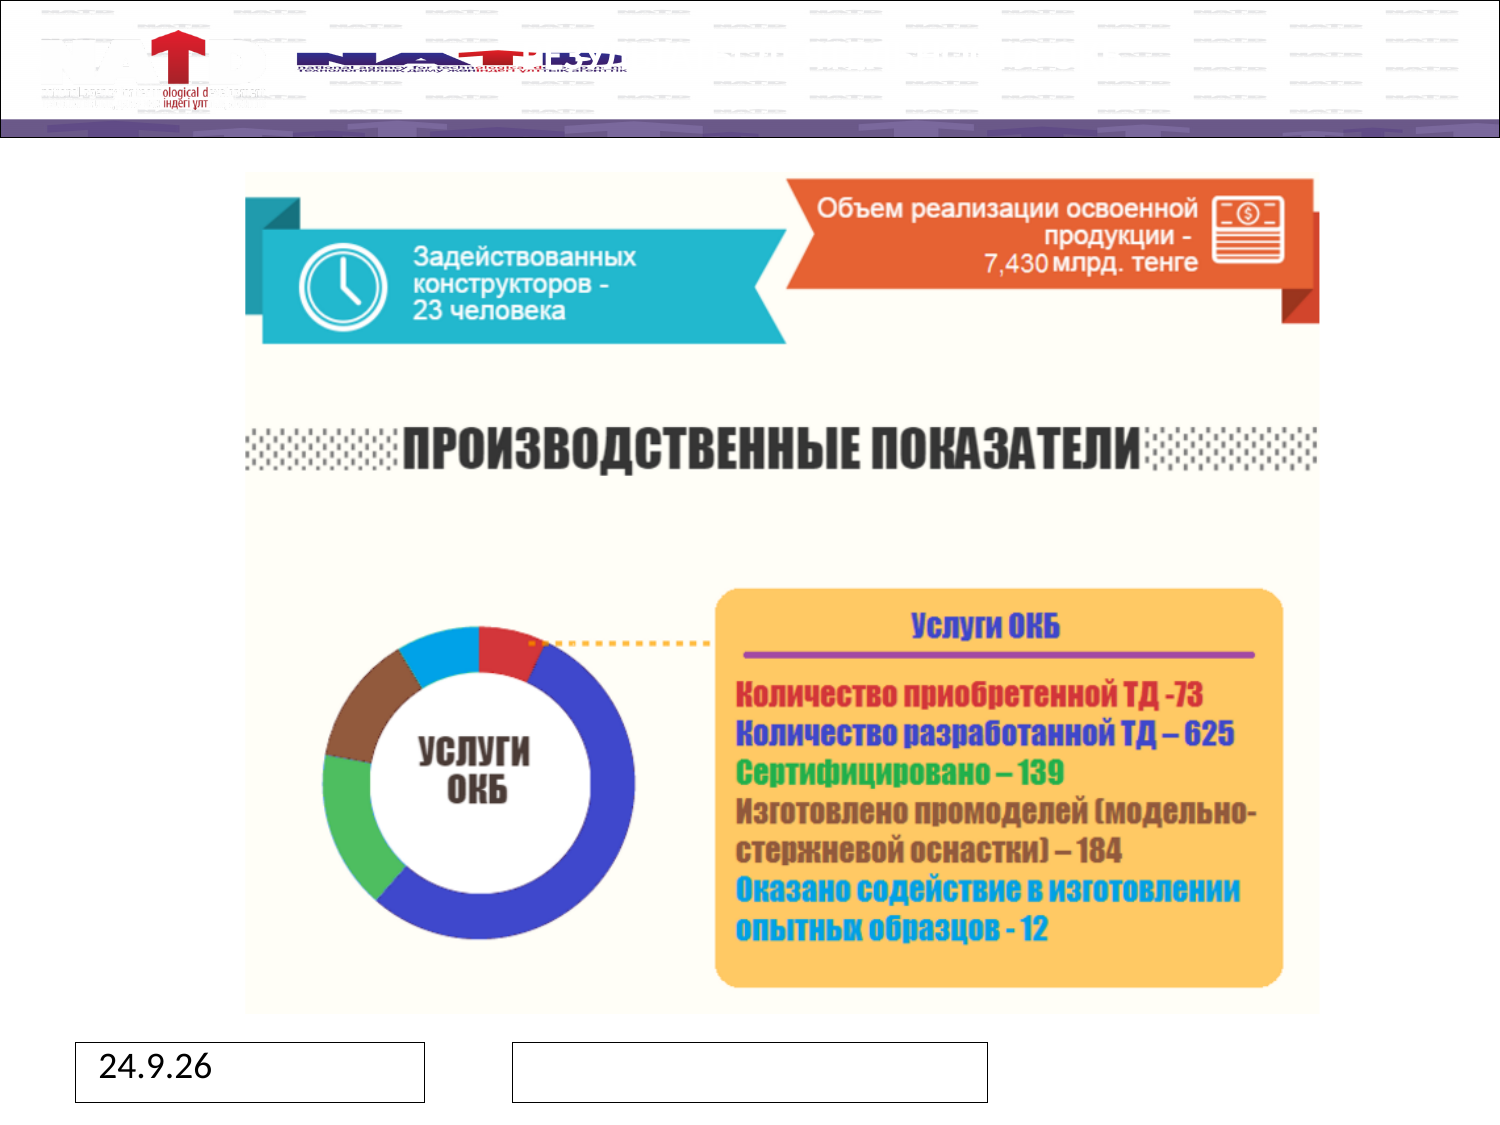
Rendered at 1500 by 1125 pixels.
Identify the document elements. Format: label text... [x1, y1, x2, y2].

picture [0, 0, 1500, 138]
picture [206, 172, 1359, 1014]
text_box РЕЗУЛЬТАТЫ ДЕЯТЕЛЬНОСТИ ОКБ [183, 30, 1463, 114]
